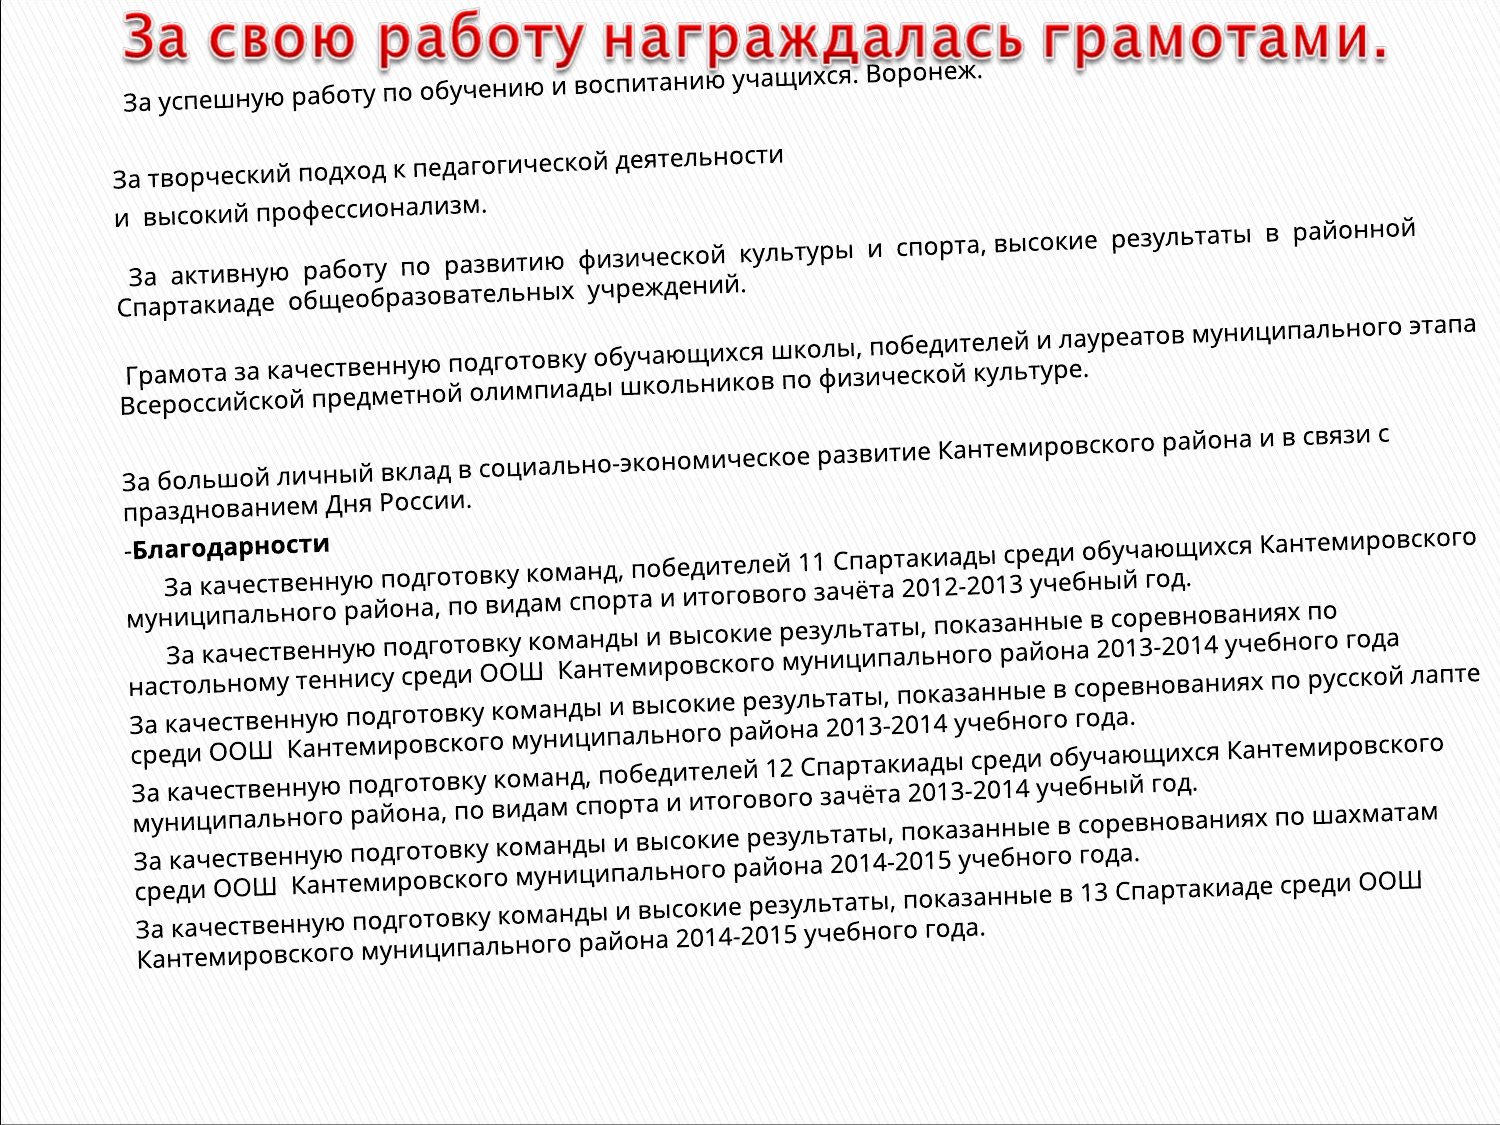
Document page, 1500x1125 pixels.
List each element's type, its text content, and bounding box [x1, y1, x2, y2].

text_box За успешную работу по обучению и воспитанию учащихся. Воронеж. За творческий подход к педагогической деятельности и высокий профессионализм. За активную работу по развитию физической культуры и спорта, высокие результаты в районной Спартакиаде общеобразовательных учреждений. Грамота за качественную подготовку обучающихся школы, победителей и лауреатов муниципального этапа Всероссийской предметной олимпиады школьников по физической культуре. За большой личный вклад в социально-экономическое развитие Кантемировского района и в связи с празднованием Дня России. -Благодарности За качественную подготовку команд, победителей 11 Спартакиады среди обучающихся Кантемировского муниципального района, по видам спорта и итогового зачёта 2012-2013 учебный год. За качественную подготовку команды и высокие результаты, показанные в соревнованиях по настольному теннису среди ООШ Кантемировского муниципального района 2013-2014 учебного года За качественную подготовку команды и высокие результаты, показанные в соревнованиях по русской лапте среди ООШ Кантемировского муниципального района 2013-2014 учебного года. За качественную подготовку команд, победителей 12 Спартакиады среди обучающихся Кантемировского муниципального района, по видам спорта и итогового зачёта 2013-2014 учебный год. За качественную подготовку команды и высокие результаты, показанные в соревнованиях по шахматам среди ООШ Кантемировского муниципального района 2014-2015 учебного года. За качественную подготовку команды и высокие результаты, показанные в 13 Спартакиаде среди ООШ Кантемировского муниципального района 2014-2015 учебного года. [94, 25, 1500, 1125]
picture [1282, 1116, 1500, 1125]
picture [0, 0, 1500, 1125]
